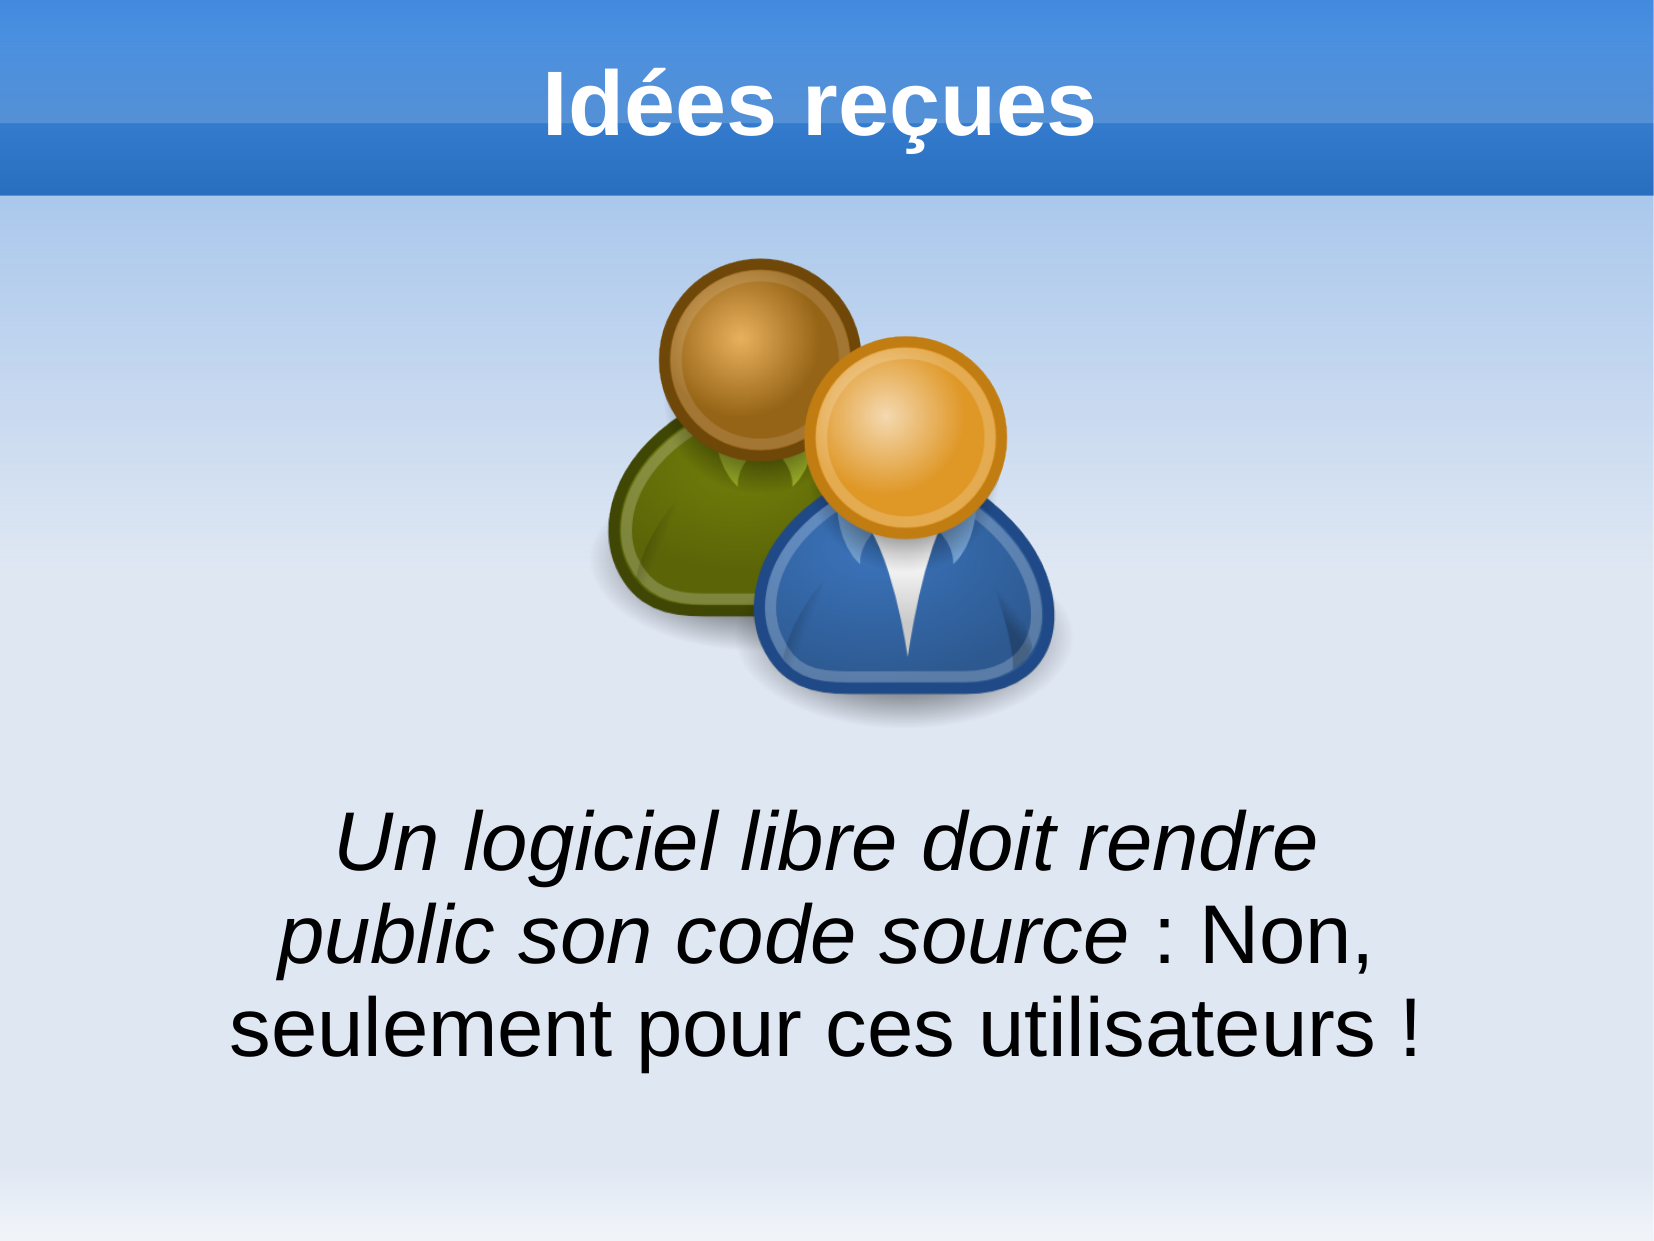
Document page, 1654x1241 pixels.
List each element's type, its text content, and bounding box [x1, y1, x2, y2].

title Idées reçues [76, 0, 1565, 208]
picture [0, 0, 1654, 1241]
text_box Un logiciel libre doit rendre public son code source : Non, seulement pour ces utilisateurs ! [200, 787, 1453, 1117]
